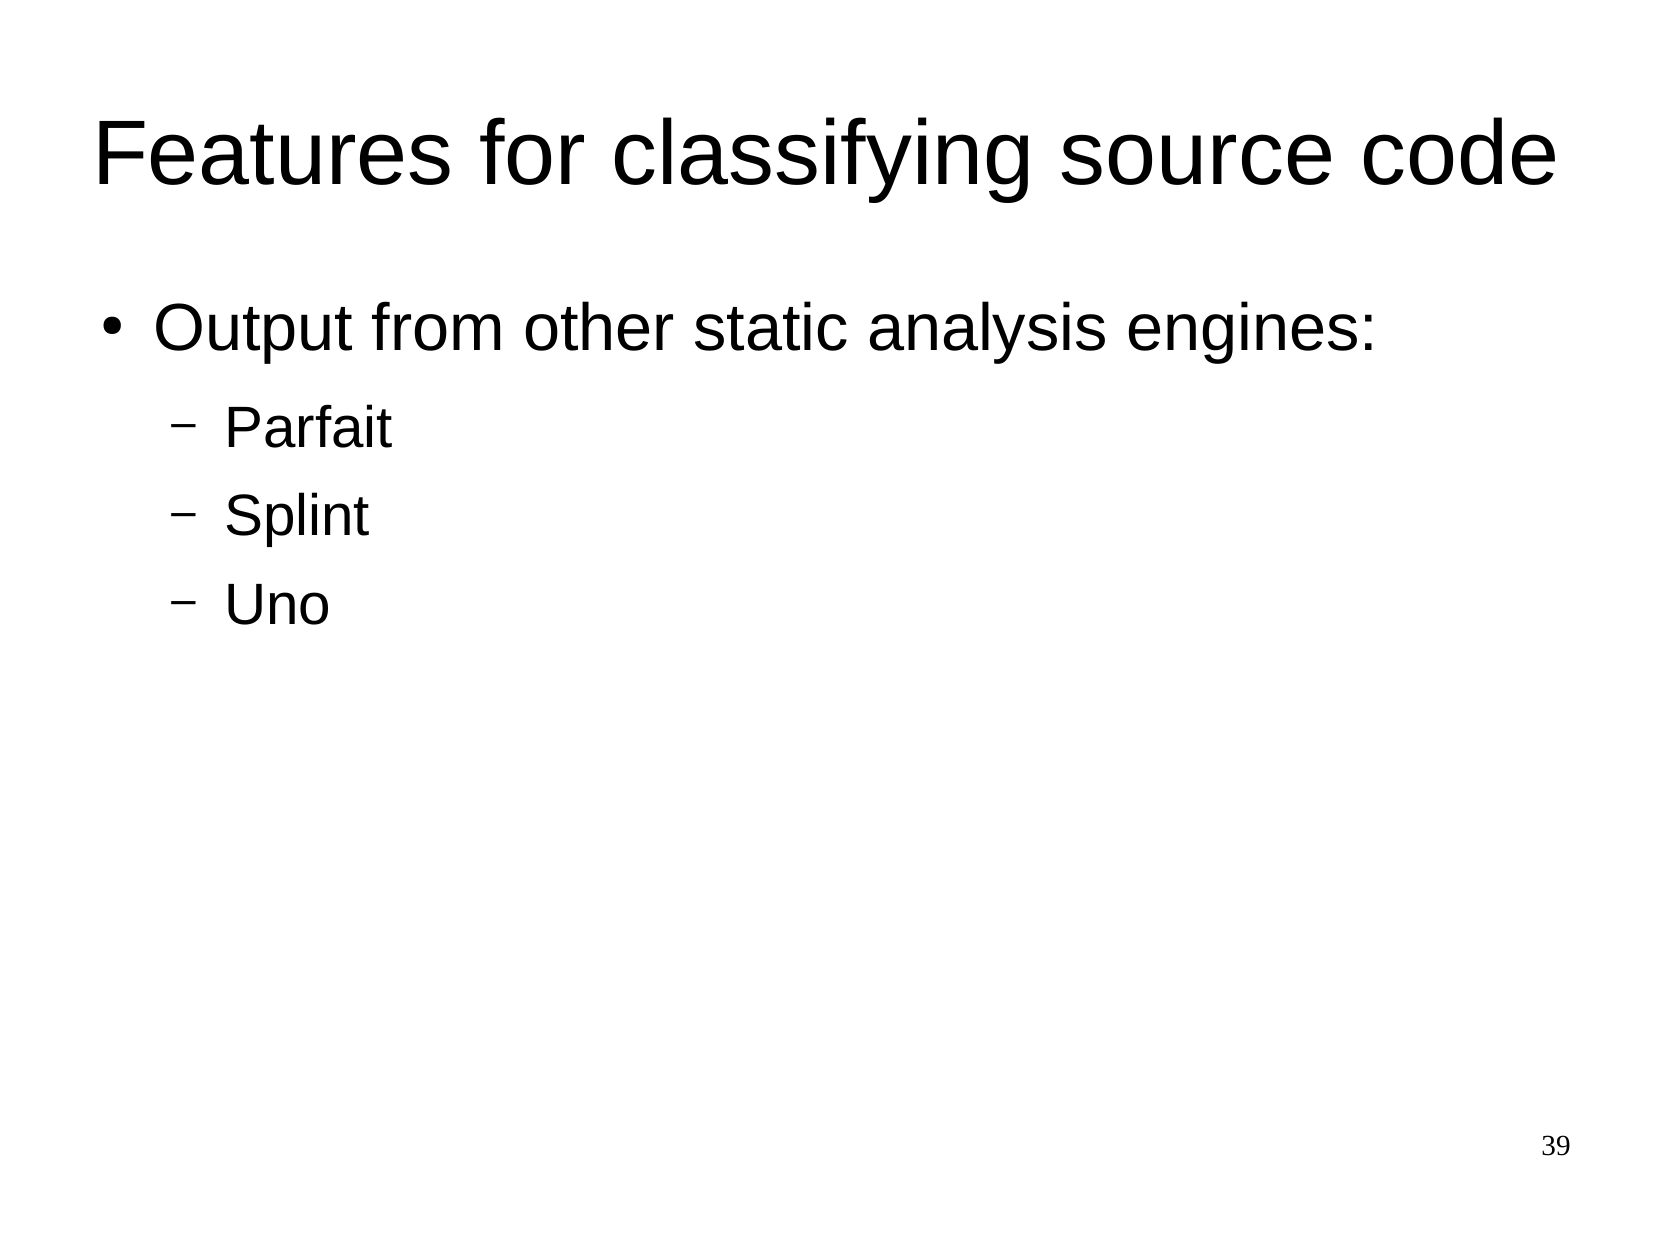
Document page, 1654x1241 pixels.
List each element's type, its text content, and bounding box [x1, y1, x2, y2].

title Features for classifying source code [82, 49, 1571, 257]
list Output from other static analysis engines: Parfait Splint Uno [82, 290, 1571, 1109]
